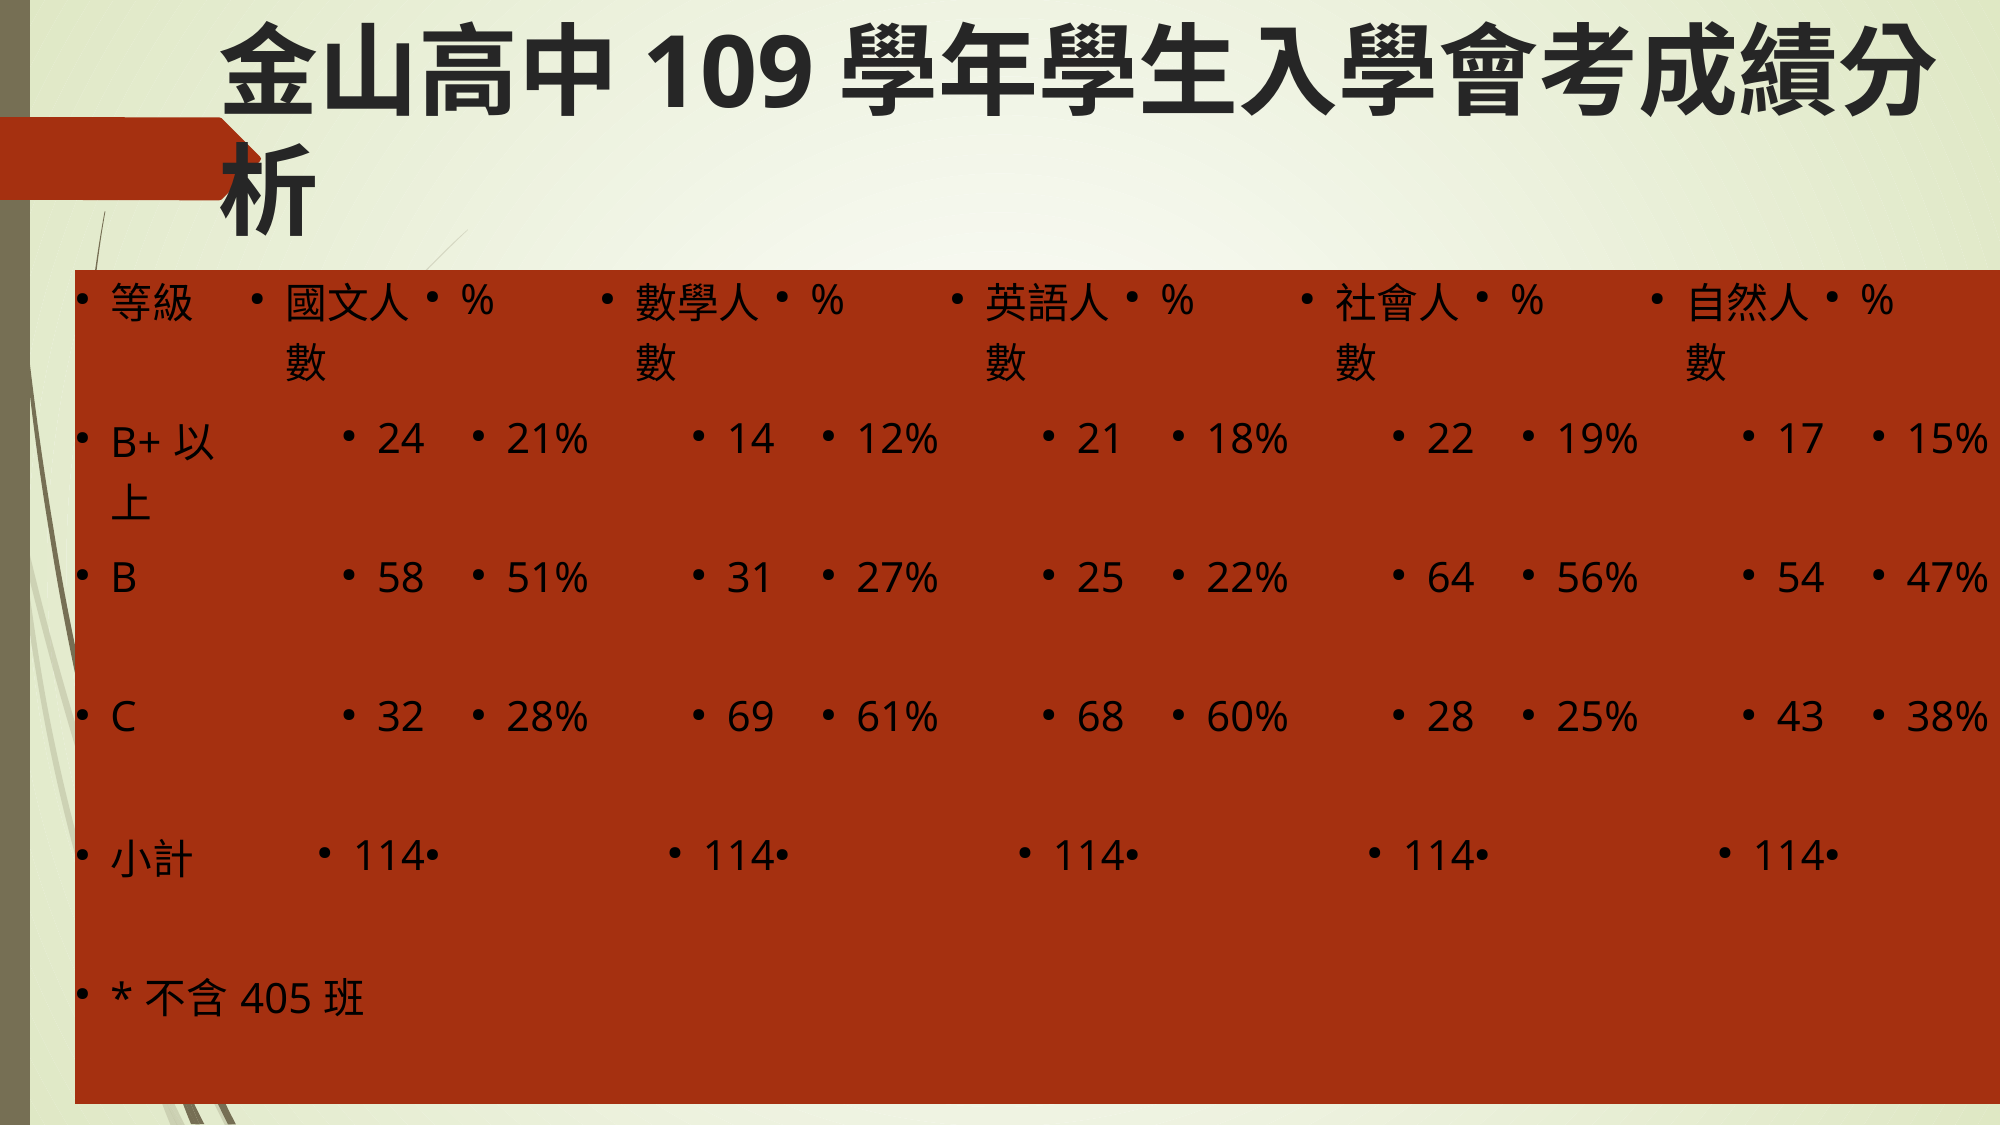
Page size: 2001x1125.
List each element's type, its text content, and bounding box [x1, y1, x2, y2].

table_cell 22 [1300, 409, 1475, 548]
table_cell 25% [1475, 687, 1650, 826]
table_header % [1475, 270, 1650, 409]
table_cell 61% [775, 687, 950, 826]
table_cell 43 [1650, 687, 1825, 826]
table_cell 68 [950, 687, 1125, 826]
table_cell 15% [1825, 409, 2000, 548]
table_cell [425, 826, 600, 965]
table_cell B+以上 [75, 409, 250, 548]
table_cell [1300, 965, 1475, 1104]
table_cell 21% [425, 409, 600, 548]
table_cell 114 [600, 826, 775, 965]
table_cell 69 [600, 687, 775, 826]
table_cell 114 [1650, 826, 1825, 965]
table_cell 25 [950, 548, 1125, 687]
table_cell 114 [950, 826, 1125, 965]
table_cell 28% [425, 687, 600, 826]
table_cell 17 [1650, 409, 1825, 548]
table_cell 56% [1475, 548, 1650, 687]
table_cell [1475, 965, 1650, 1104]
table_cell 19% [1475, 409, 1650, 548]
table_cell 21 [950, 409, 1125, 548]
table_cell [425, 965, 600, 1104]
table_cell *不含405班 [75, 965, 425, 1104]
table_cell 28 [1300, 687, 1475, 826]
table_cell [600, 965, 775, 1104]
table_cell [1475, 826, 1650, 965]
table_cell 27% [775, 548, 950, 687]
table_cell 47% [1825, 548, 2000, 687]
table_cell [775, 965, 950, 1104]
table_cell 38% [1825, 687, 2000, 826]
table_cell [1825, 826, 2000, 965]
table_header % [1825, 270, 2000, 409]
table_cell 114 [1300, 826, 1475, 965]
table_header % [1125, 270, 1300, 409]
table_cell B [75, 548, 250, 687]
table_cell C [75, 687, 250, 826]
table_cell 58 [250, 548, 425, 687]
table_cell 14 [600, 409, 775, 548]
table_header 數學人數 [600, 270, 775, 409]
table_header 國文人數 [250, 270, 425, 409]
table_cell 114 [250, 826, 425, 965]
table_cell [1125, 965, 1300, 1104]
table_cell 24 [250, 409, 425, 548]
table_cell 12% [775, 409, 950, 548]
table_cell [1125, 826, 1300, 965]
table_cell 60% [1125, 687, 1300, 826]
table_cell 54 [1650, 548, 1825, 687]
table_cell 32 [250, 687, 425, 826]
table_cell 31 [600, 548, 775, 687]
table_cell 18% [1125, 409, 1300, 548]
table_cell 51% [425, 548, 600, 687]
table_cell [1650, 965, 1825, 1104]
table_header % [775, 270, 950, 409]
table_header 社會人數 [1300, 270, 1475, 409]
table_cell [950, 965, 1125, 1104]
table_header 英語人數 [950, 270, 1125, 409]
table_cell 小計 [75, 826, 250, 965]
table_header % [425, 270, 600, 409]
table_cell 64 [1300, 548, 1475, 687]
table_header 自然人數 [1650, 270, 1825, 409]
title 金山高中109學年學生入學會考成績分析 [203, 0, 2000, 107]
table_cell [775, 826, 950, 965]
table_cell [1825, 965, 2000, 1104]
table_header 等級 [75, 270, 250, 409]
table_cell 22% [1125, 548, 1300, 687]
